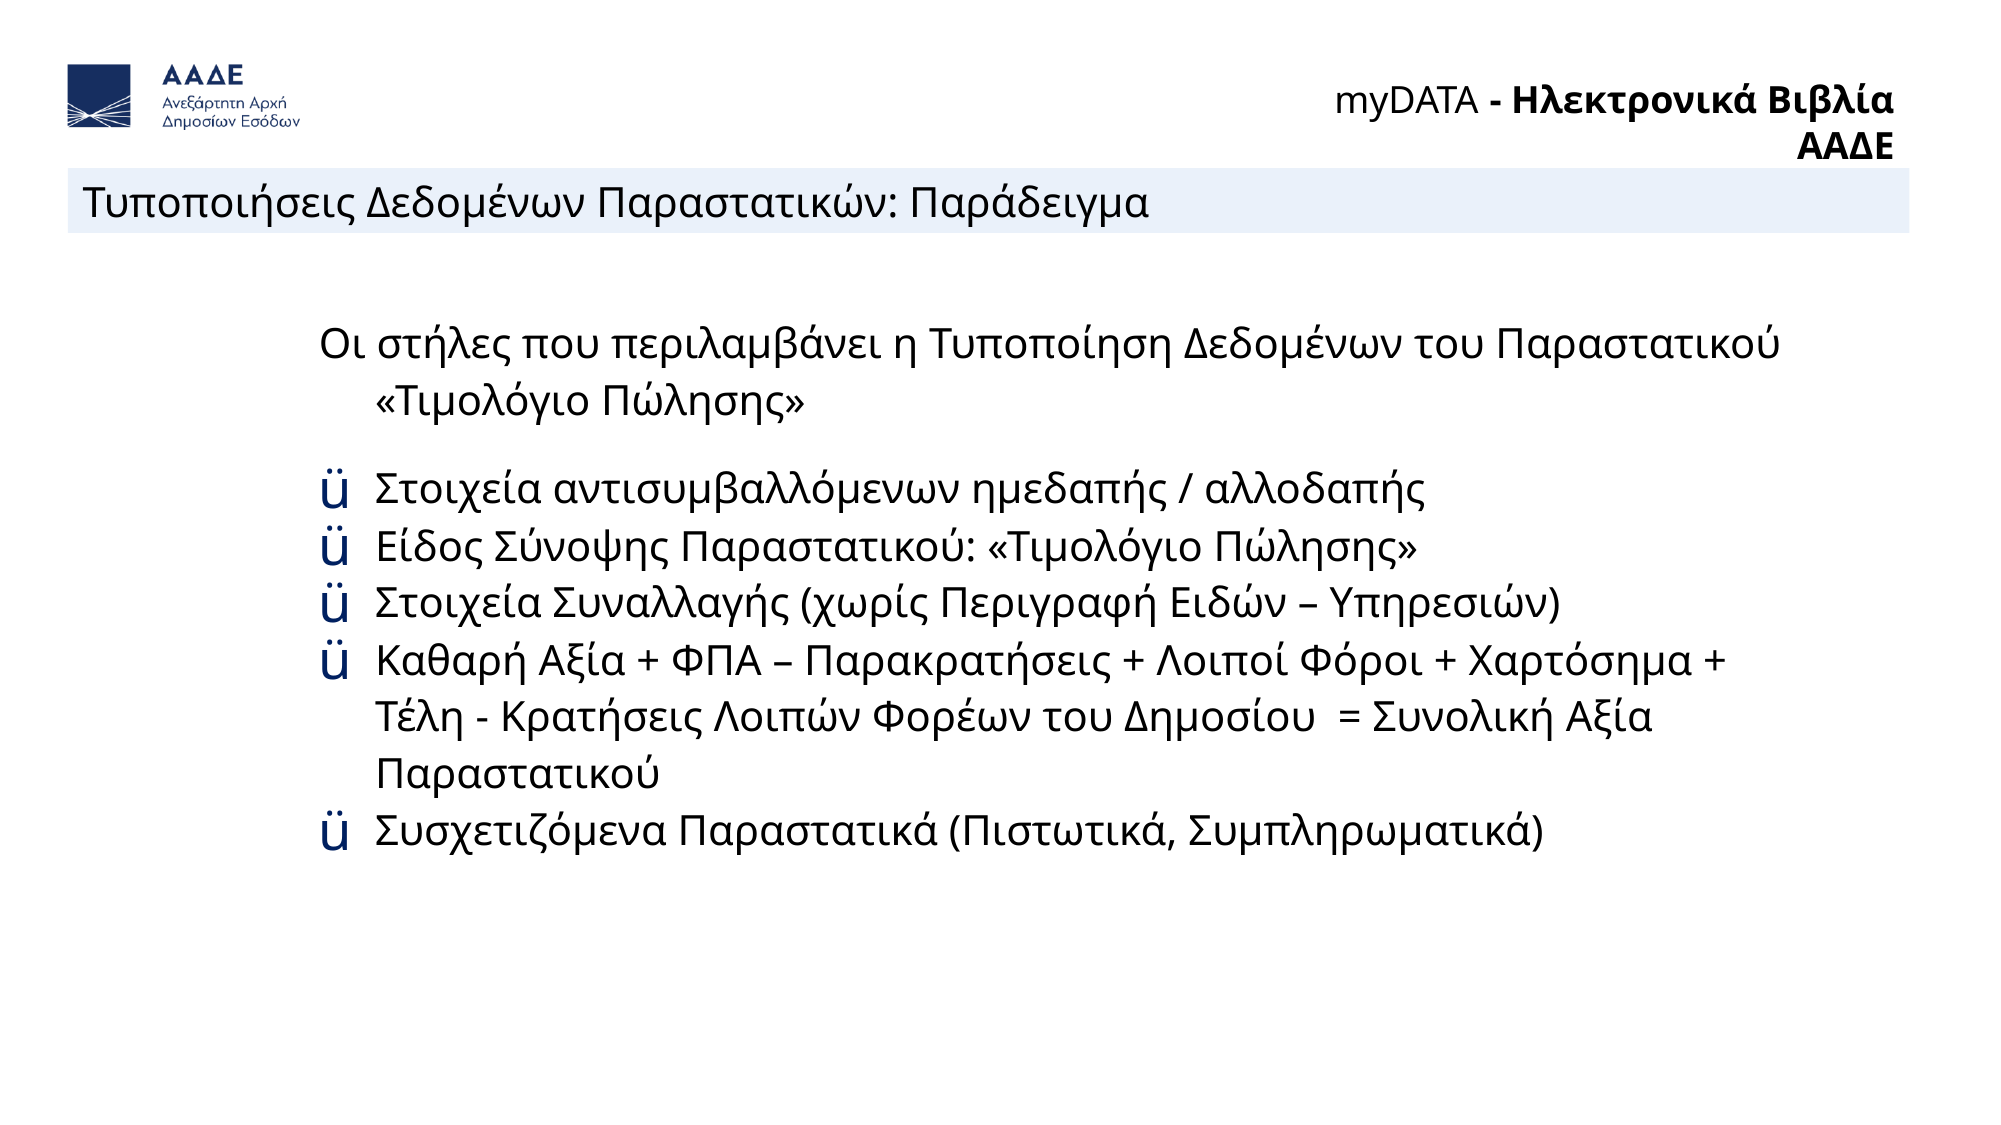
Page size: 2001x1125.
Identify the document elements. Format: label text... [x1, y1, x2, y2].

text_box myDATA - Ηλεκτρονικά Βιβλία ΑΑΔΕ [1271, 64, 1910, 175]
text_box Οι στήλες που περιλαμβάνει η Τυποποίηση Δεδομένων του Παραστατικού «Τιμολόγιο Πώλησης» Στοιχεία αντισυμβαλλόμενων ημεδαπής / αλλοδαπής Είδος Σύνοψης Παραστατικού: «Τιμολόγιο Πώλησης» Στοιχεία Συναλλαγής (χωρίς Περιγραφή Ειδών – Υπηρεσιών) Καθαρή Αξία + ΦΠΑ – Παρακρατήσεις + Λοιποί Φόροι + Χαρτόσημα + Τέλη - Κρατήσεις Λοιπών Φορέων του Δημοσίου = Συνολική Αξία Παραστατικού Συσχετιζόμενα Παραστατικά (Πιστωτικά, Συμπληρωματικά) [304, 302, 1828, 862]
text_box Τυποποιήσεις Δεδομένων Παραστατικών: Παράδειγμα [67, 168, 1910, 233]
picture [67, 64, 304, 130]
